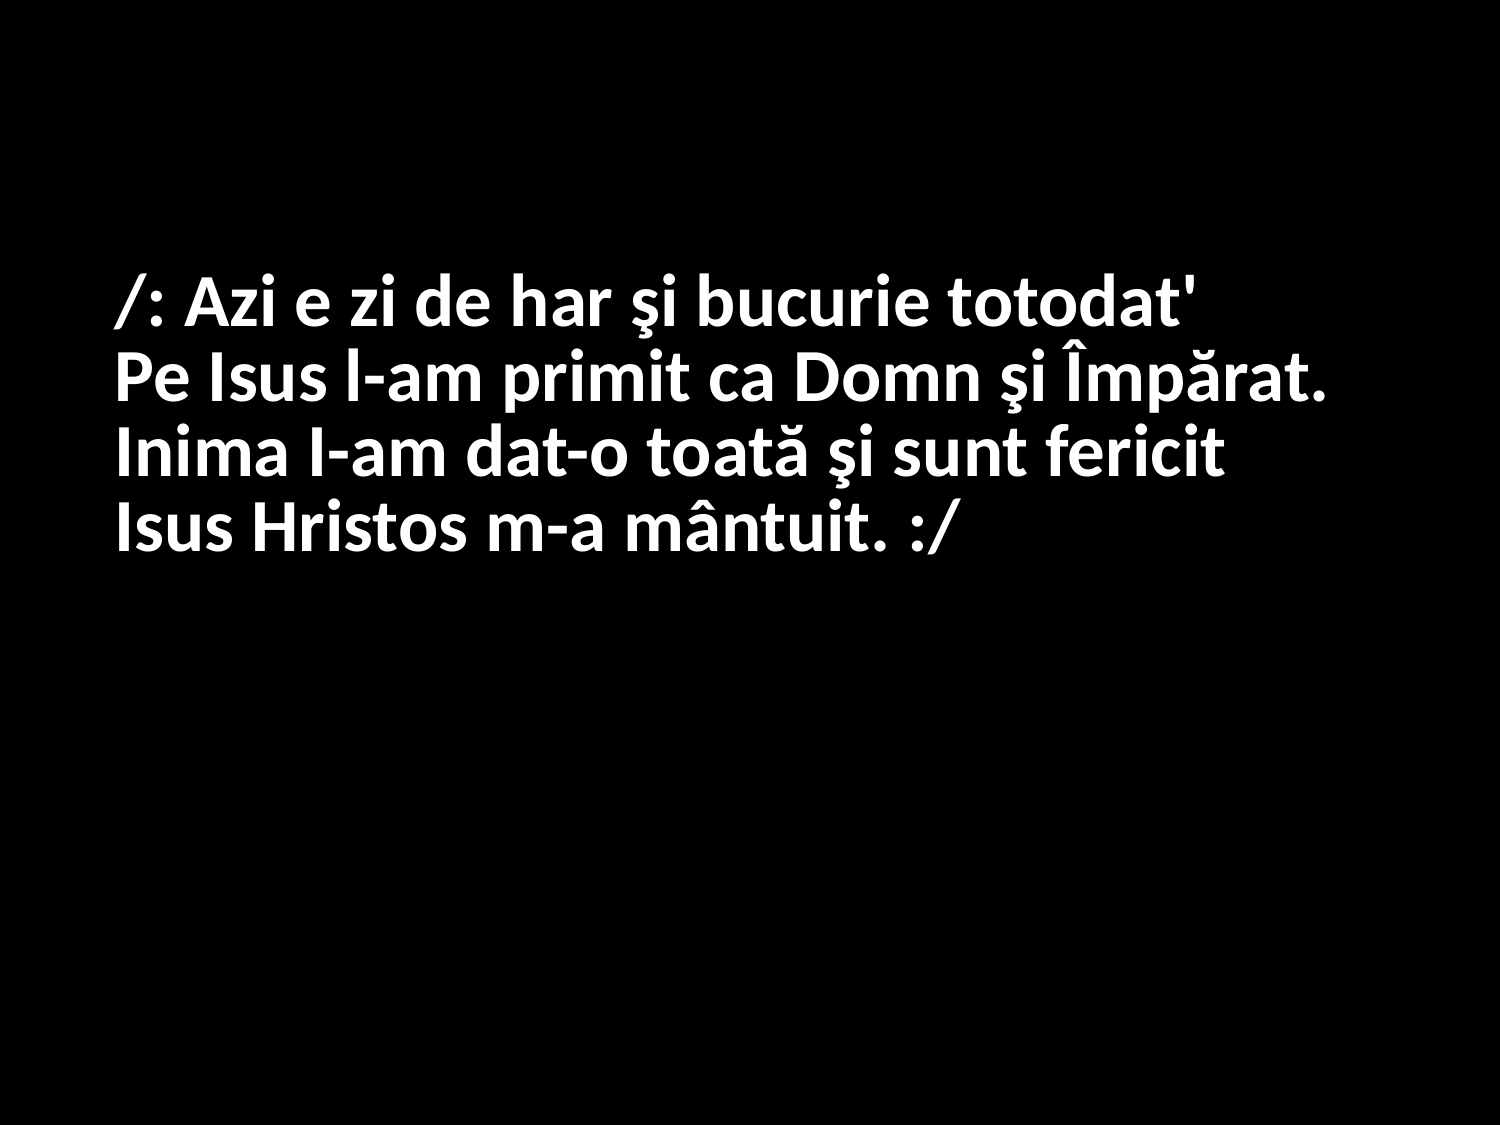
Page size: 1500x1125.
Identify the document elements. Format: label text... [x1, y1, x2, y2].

text_box /: Azi e zi de har şi bucurie totodat' Pe Isus l-am primit ca Domn şi Împărat. Inima I-am dat-o toată şi sunt fericit Isus Hristos m-a mântuit. :/ [99, 112, 1463, 579]
